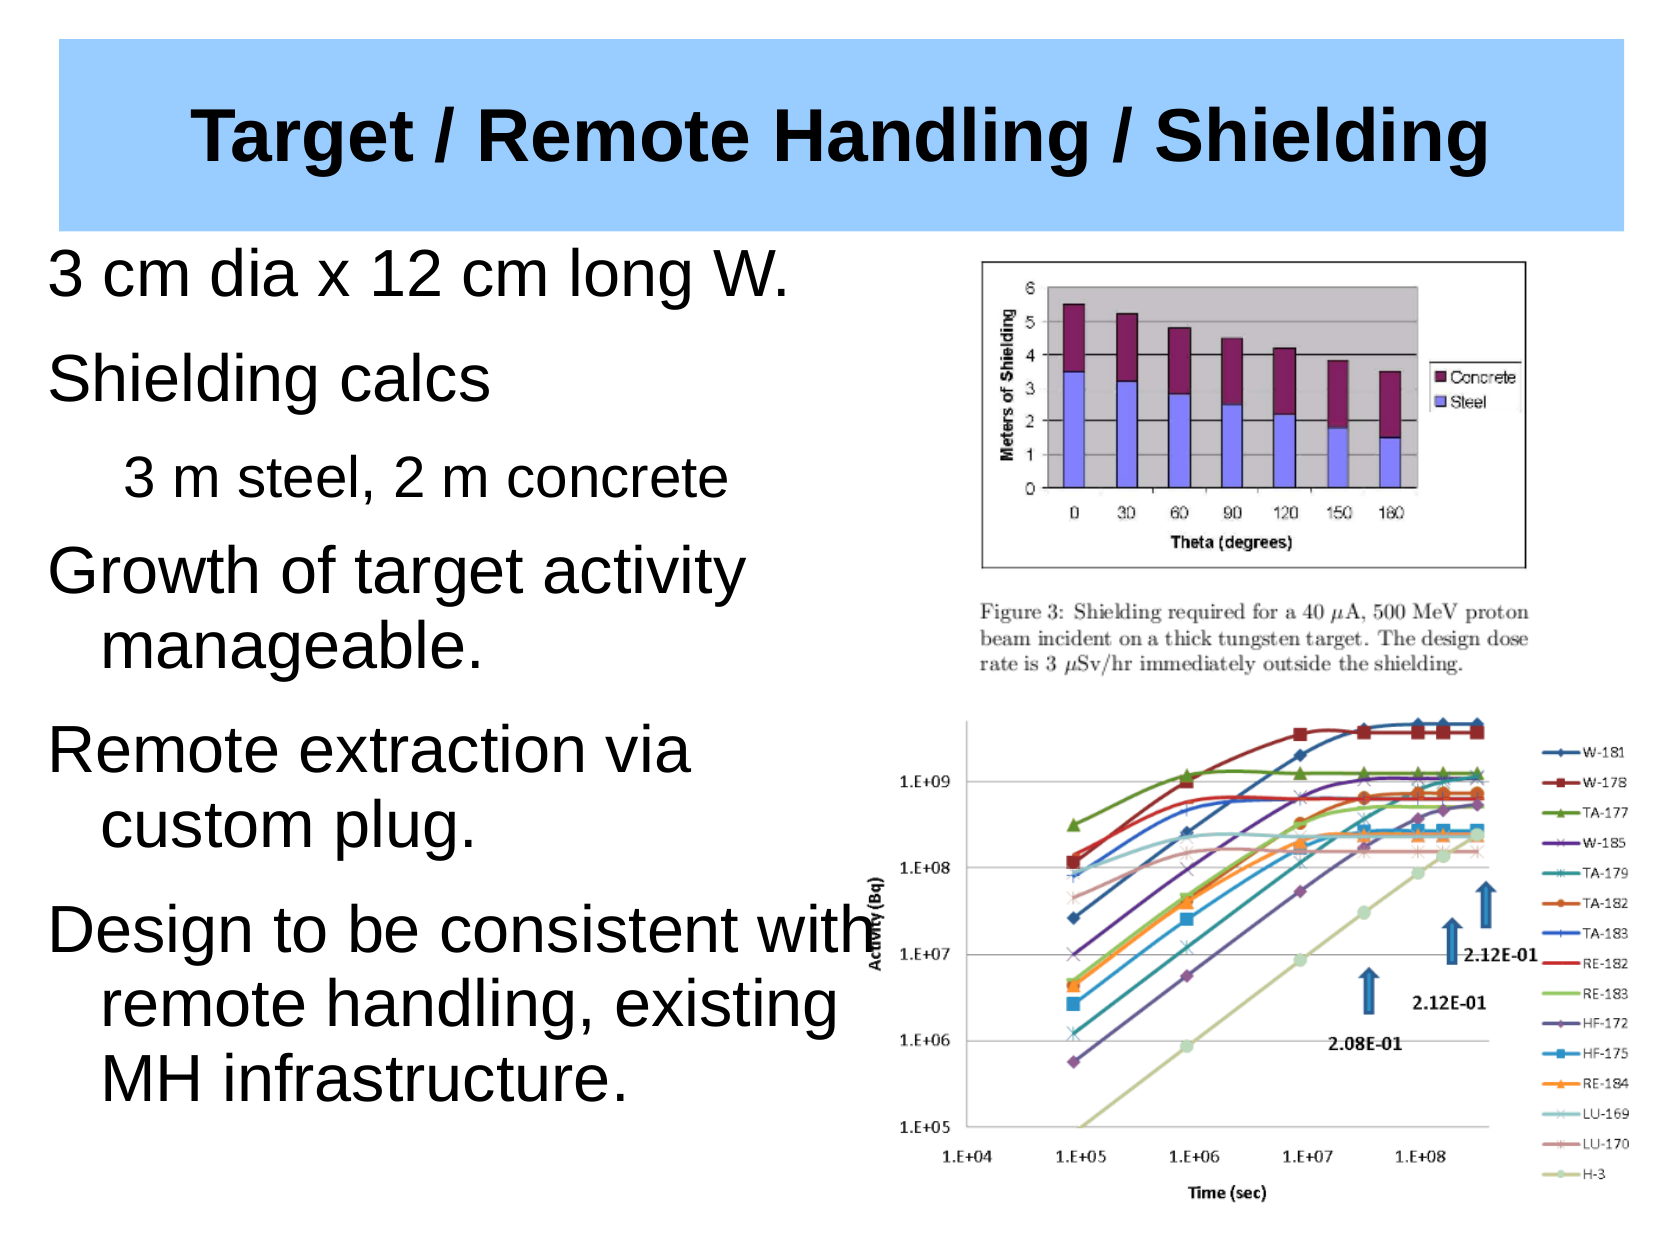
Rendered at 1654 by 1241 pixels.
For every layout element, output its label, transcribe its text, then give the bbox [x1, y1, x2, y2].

title Target / Remote Handling / Shielding [59, 39, 1625, 232]
list 3 cm dia x 12 cm long W. Shielding calcs 3 m steel, 2 m concrete Growth of target activity manageable. Remote extraction via custom plug. Design to be consistent with remote handling, existing MH infrastructure. [29, 236, 916, 1198]
picture [974, 260, 1536, 680]
picture [856, 708, 1643, 1210]
